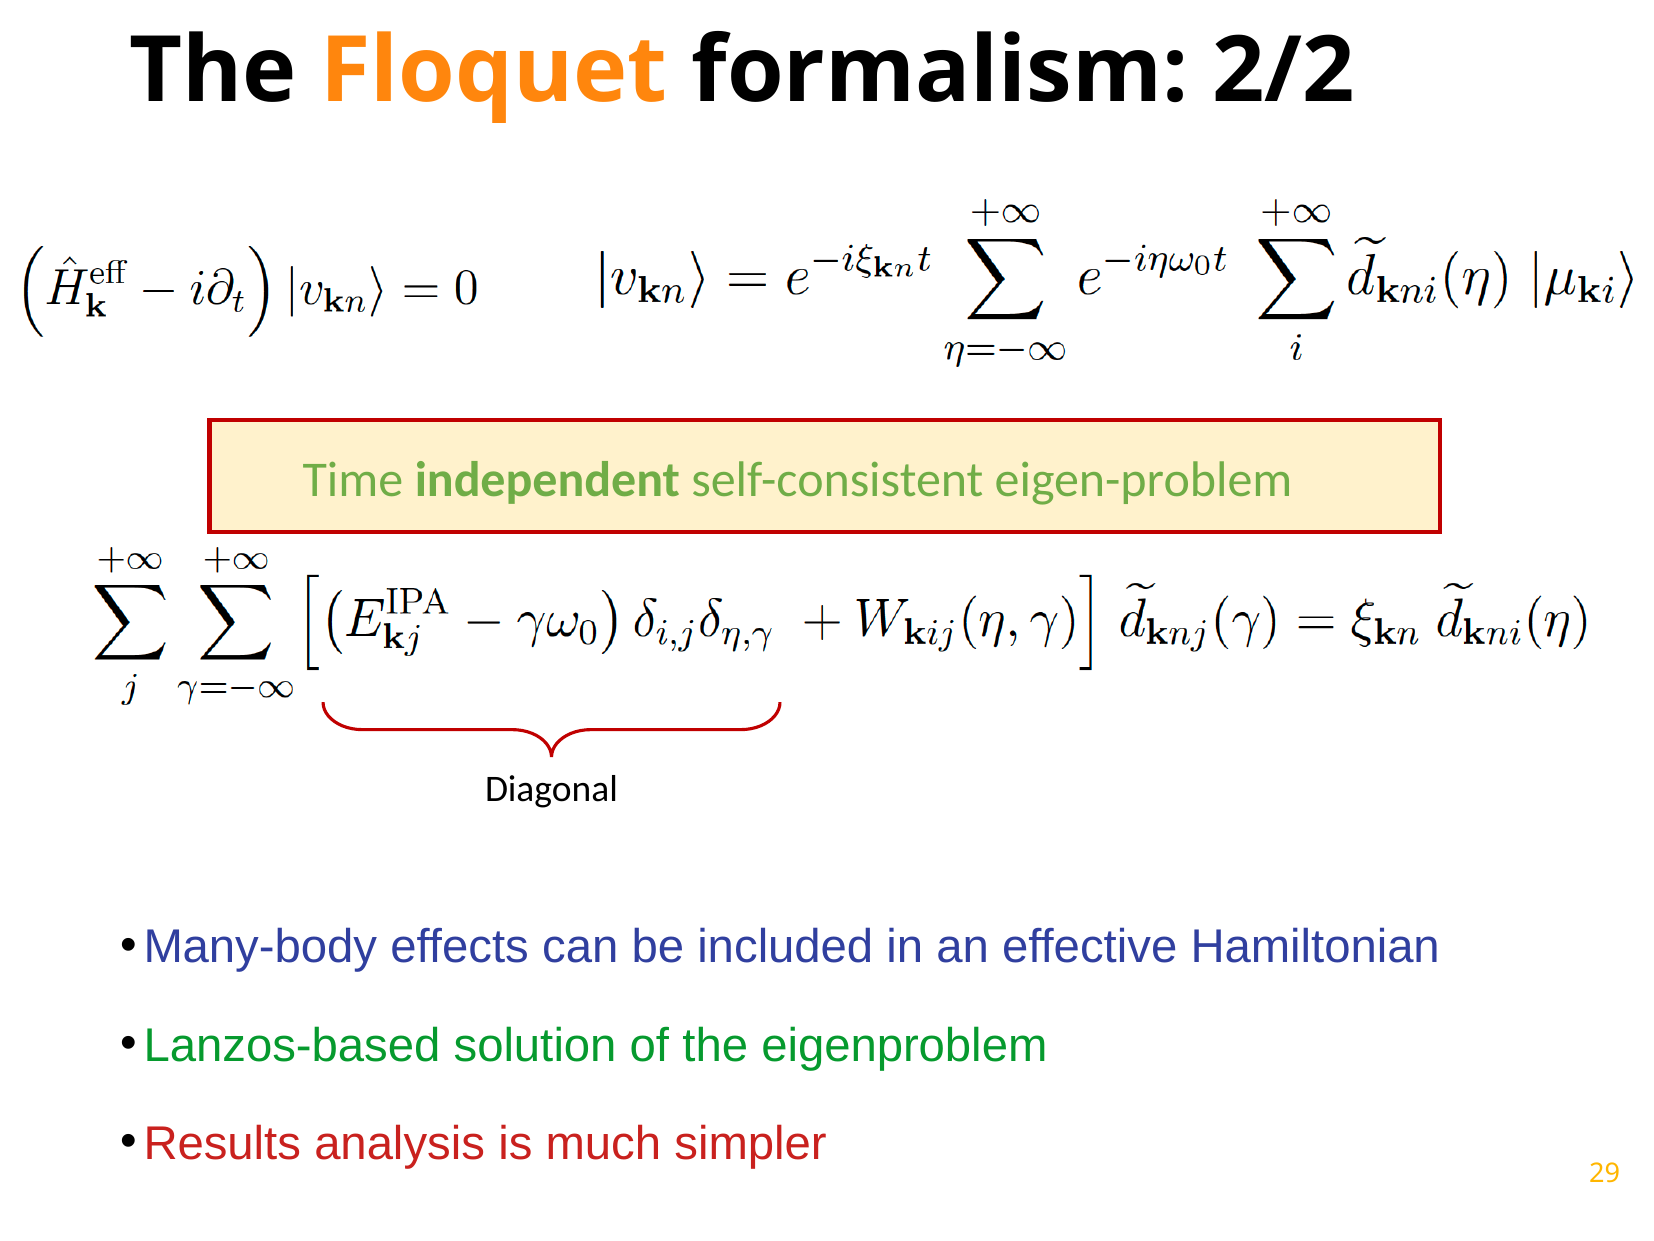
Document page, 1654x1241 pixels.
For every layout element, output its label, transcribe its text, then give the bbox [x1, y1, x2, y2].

picture [90, 538, 1591, 717]
title The Floquet formalism: 2/2 [30, 45, 1456, 136]
text_box Many-body effects can be included in an effective Hamiltonian Lanzos-based solution of the eigenproblem Results analysis is much simpler [105, 810, 1531, 1179]
text_box Diagonal [470, 757, 633, 810]
text_box Time independent self-consistent eigen-problem [209, 420, 1441, 533]
picture [594, 195, 1636, 370]
picture [20, 236, 481, 346]
text_box <number> [1555, 1106, 1654, 1241]
